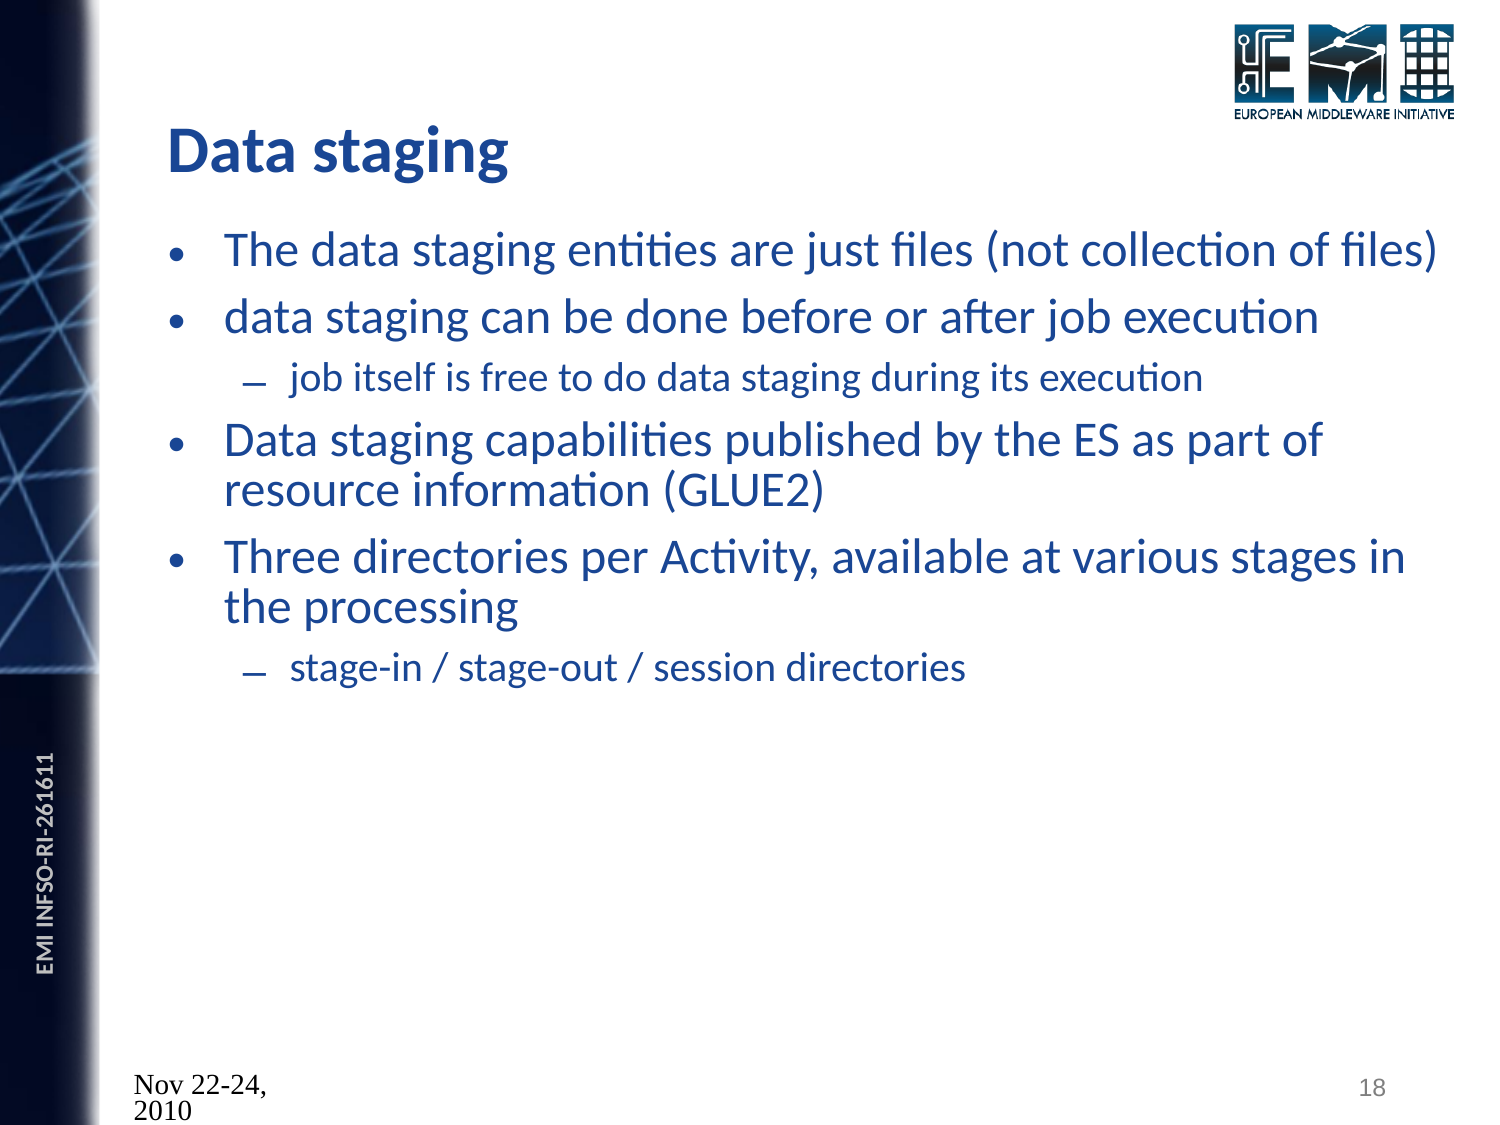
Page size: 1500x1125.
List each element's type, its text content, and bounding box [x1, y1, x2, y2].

list The data staging entities are just files (not collection of files) data staging can be done before or after job execution job itself is free to do data staging during its execution Data staging capabilities published by the ES as part of resource information (GLUE2) Three directories per Activity, available at various stages in the processing stage-in / stage-out / session directories [153, 221, 1463, 1053]
picture [1185, 8, 1500, 140]
text_box <number> [1343, 1063, 1426, 1123]
picture [0, 0, 111, 1125]
text_box Data staging [153, 115, 1388, 212]
